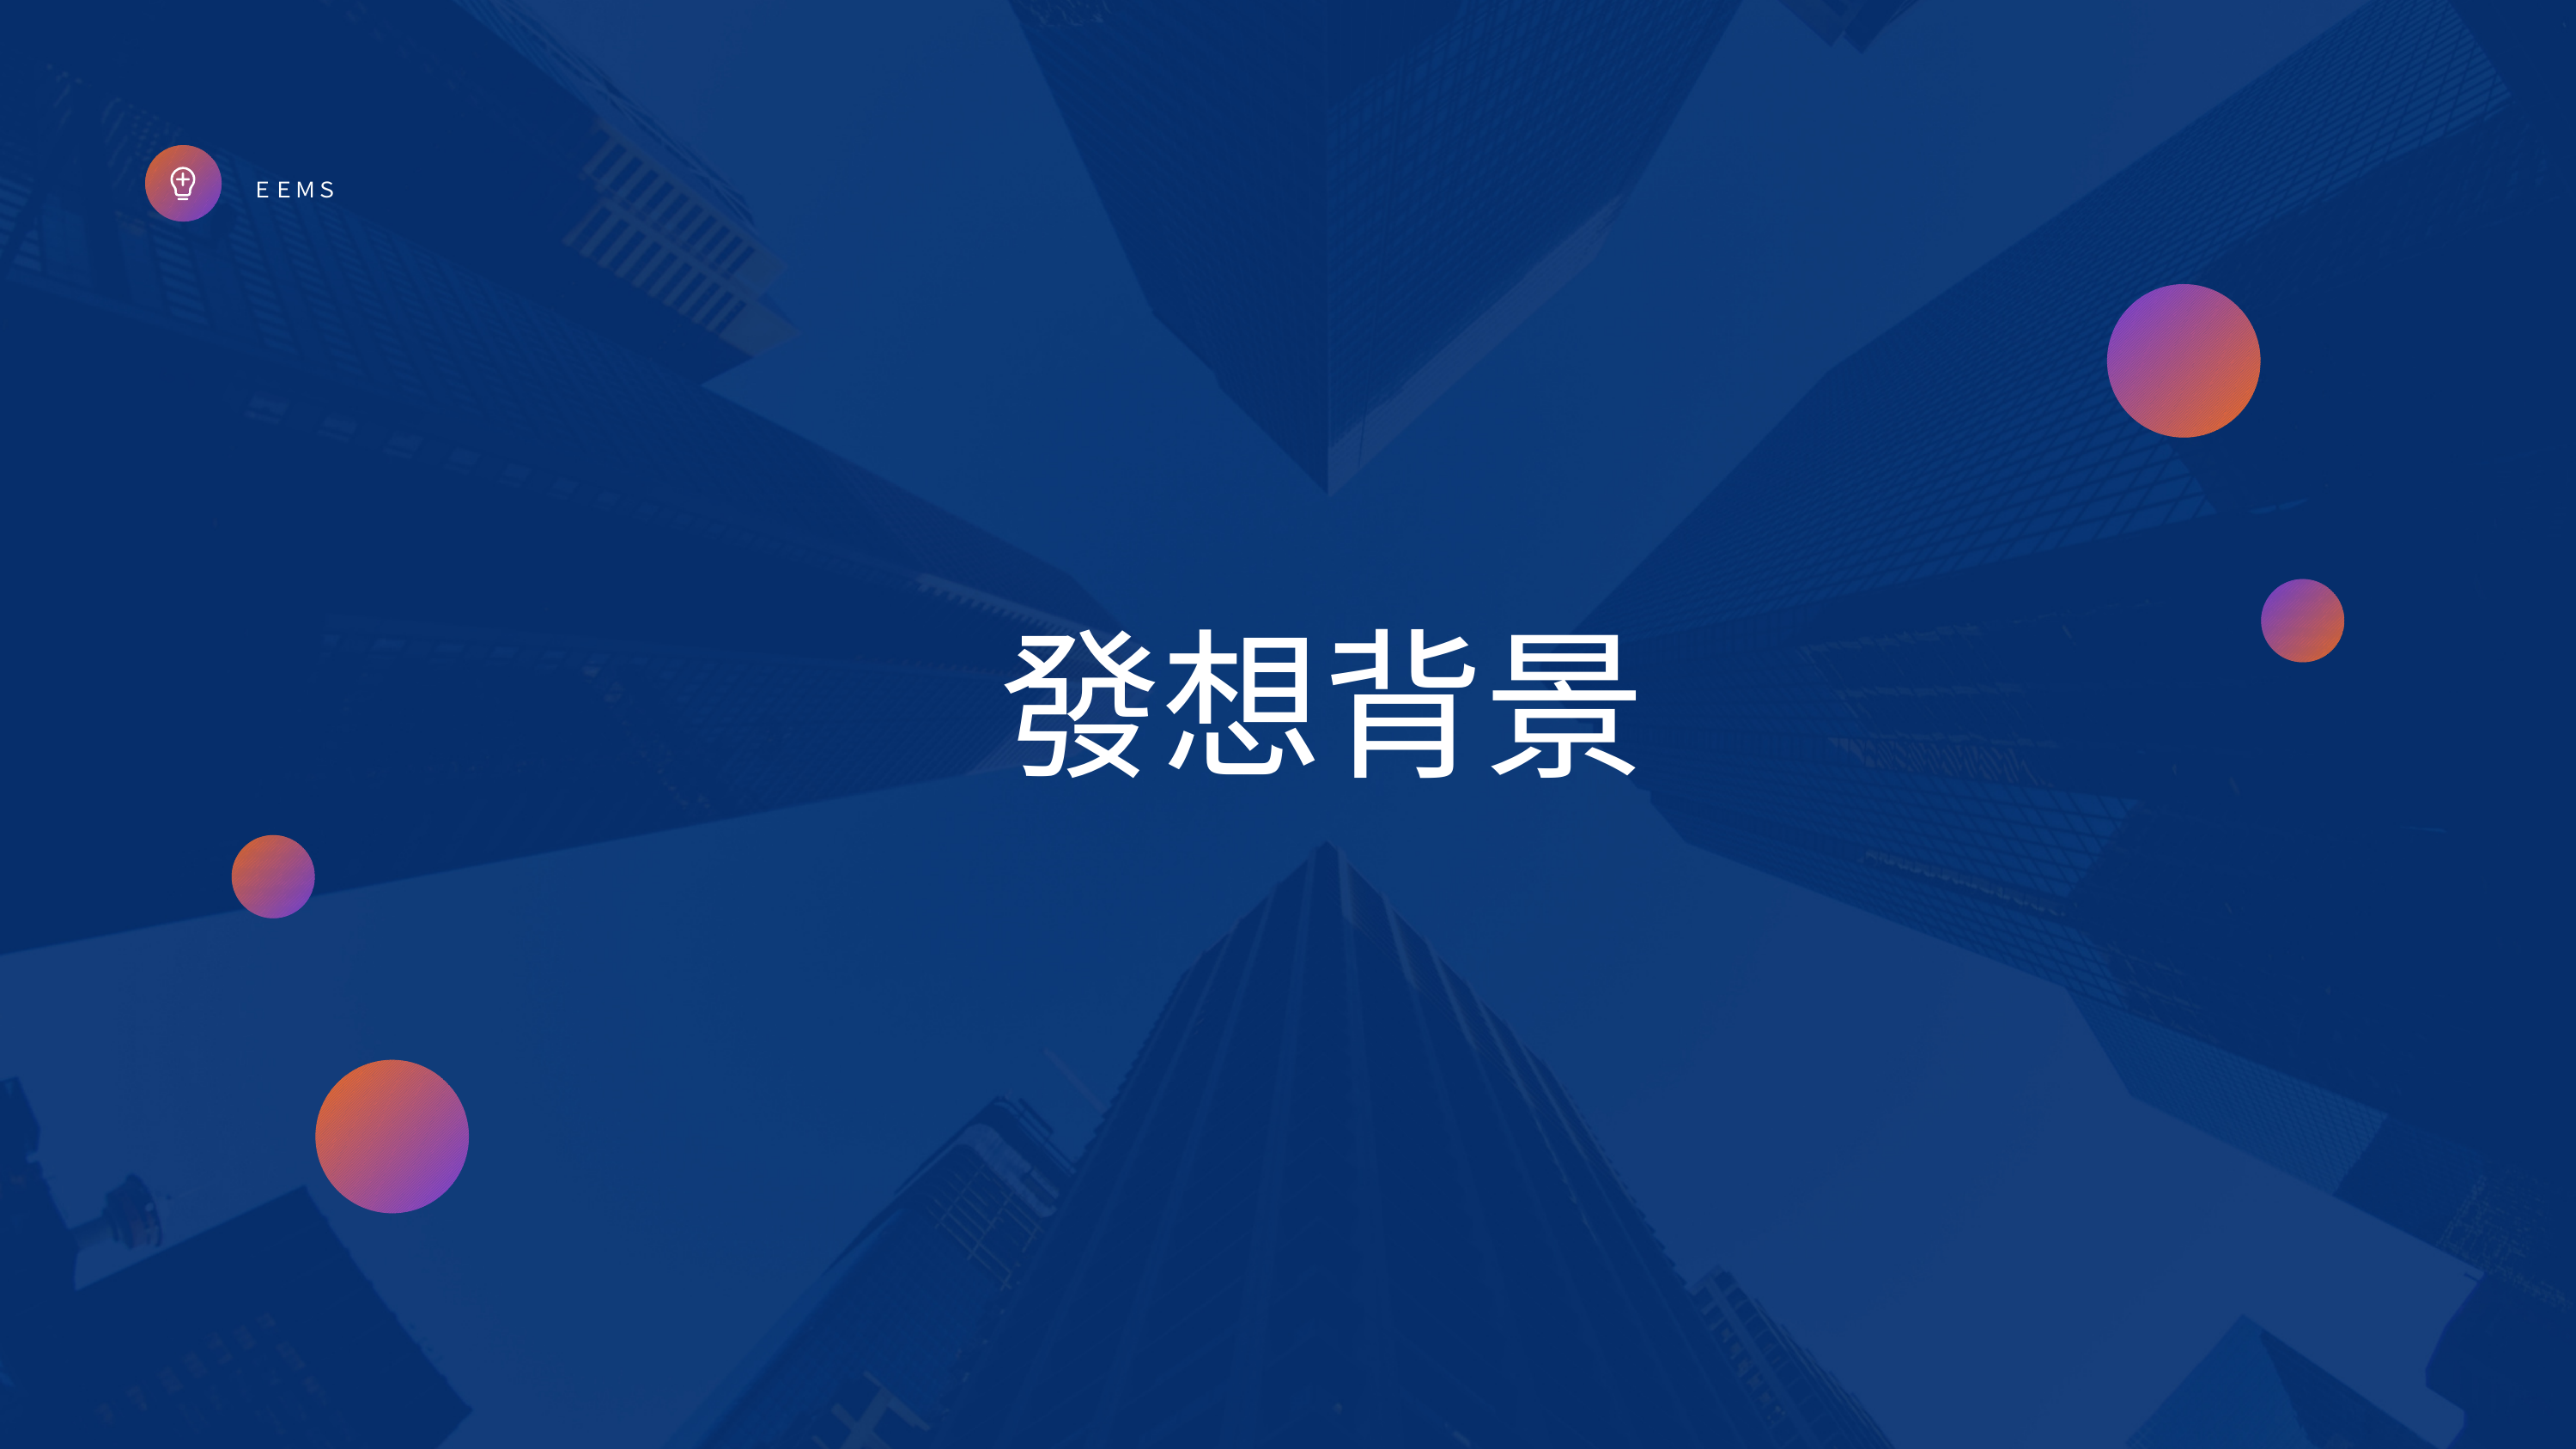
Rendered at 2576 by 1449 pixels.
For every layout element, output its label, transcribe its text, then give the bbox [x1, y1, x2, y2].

text_box ＥＥＭＳ [252, 172, 497, 200]
text_box 發想背景 [511, 571, 2136, 784]
picture [0, 0, 2576, 1449]
